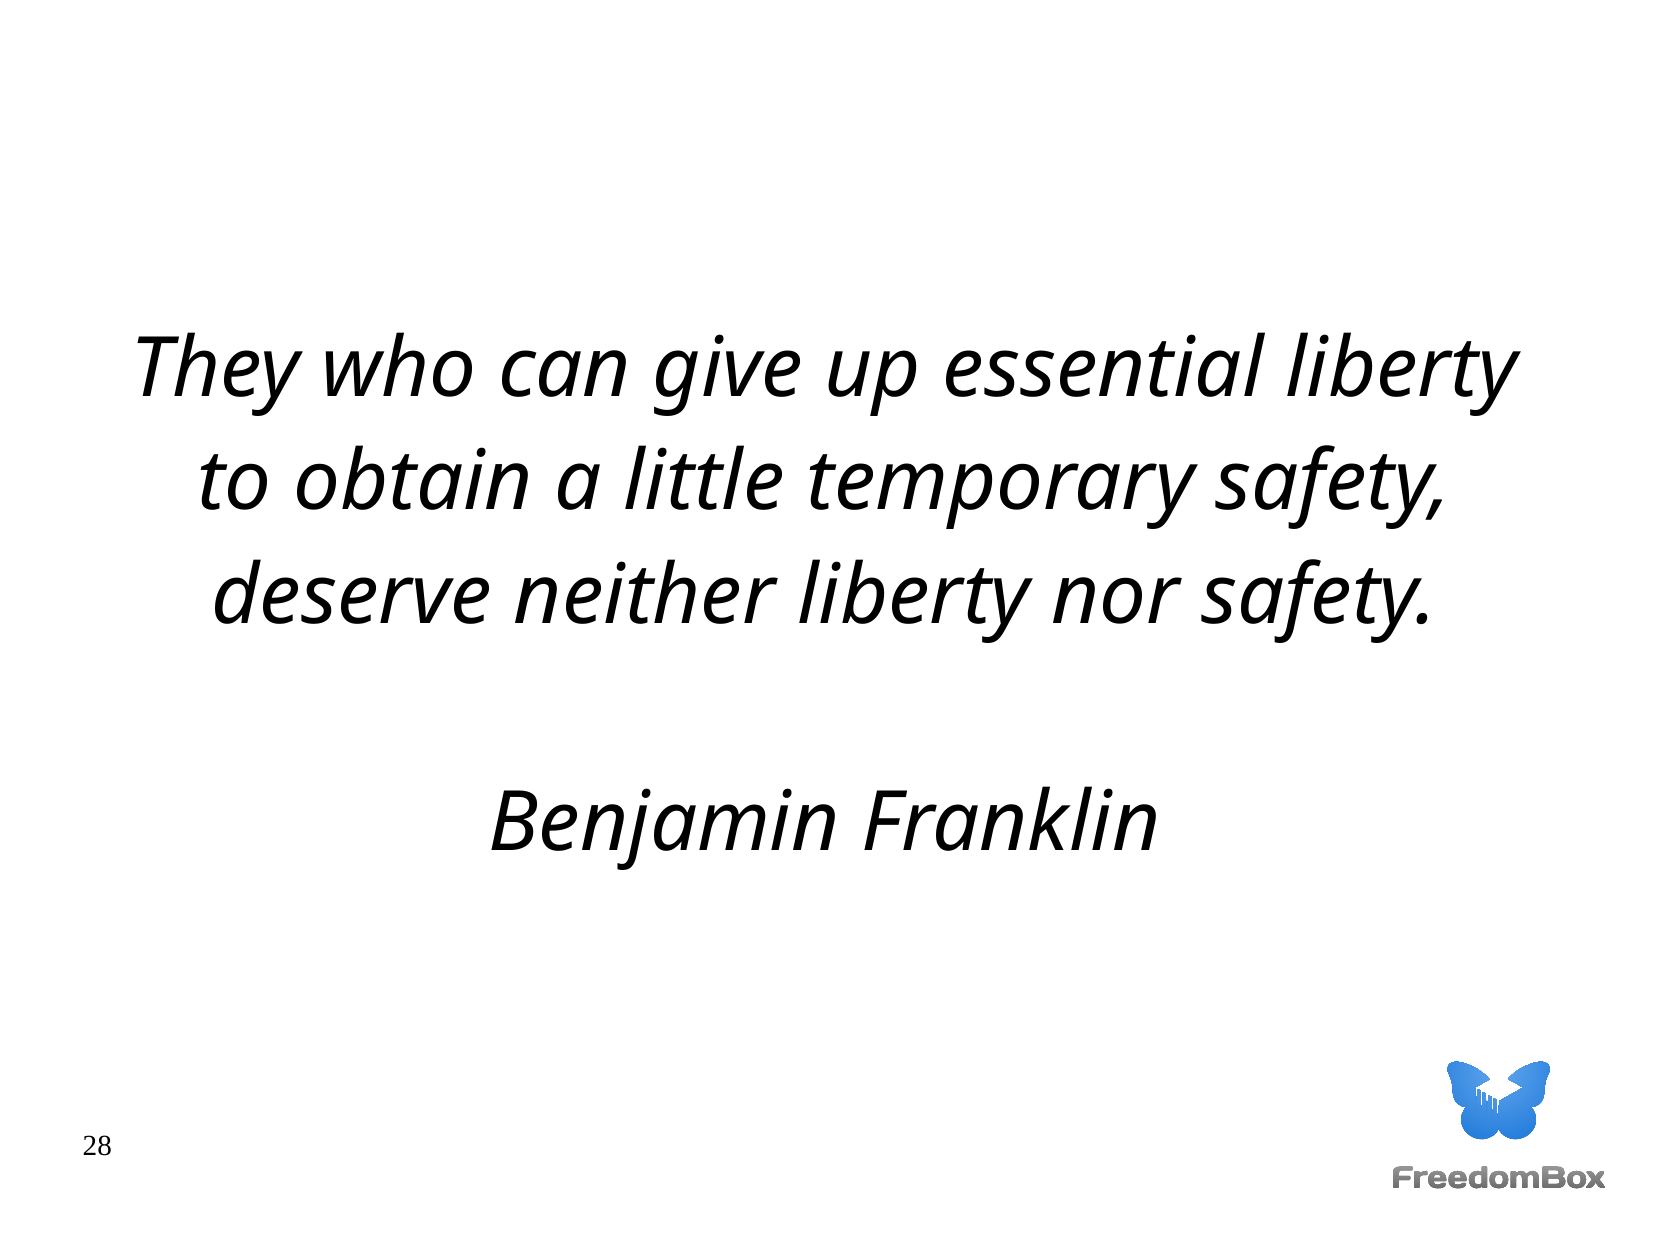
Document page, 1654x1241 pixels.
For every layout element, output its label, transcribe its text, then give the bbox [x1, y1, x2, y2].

text_box They who can give up essential liberty to obtain a little temporary safety, deserve neither liberty nor safety. Benjamin Franklin [75, 300, 1576, 1013]
